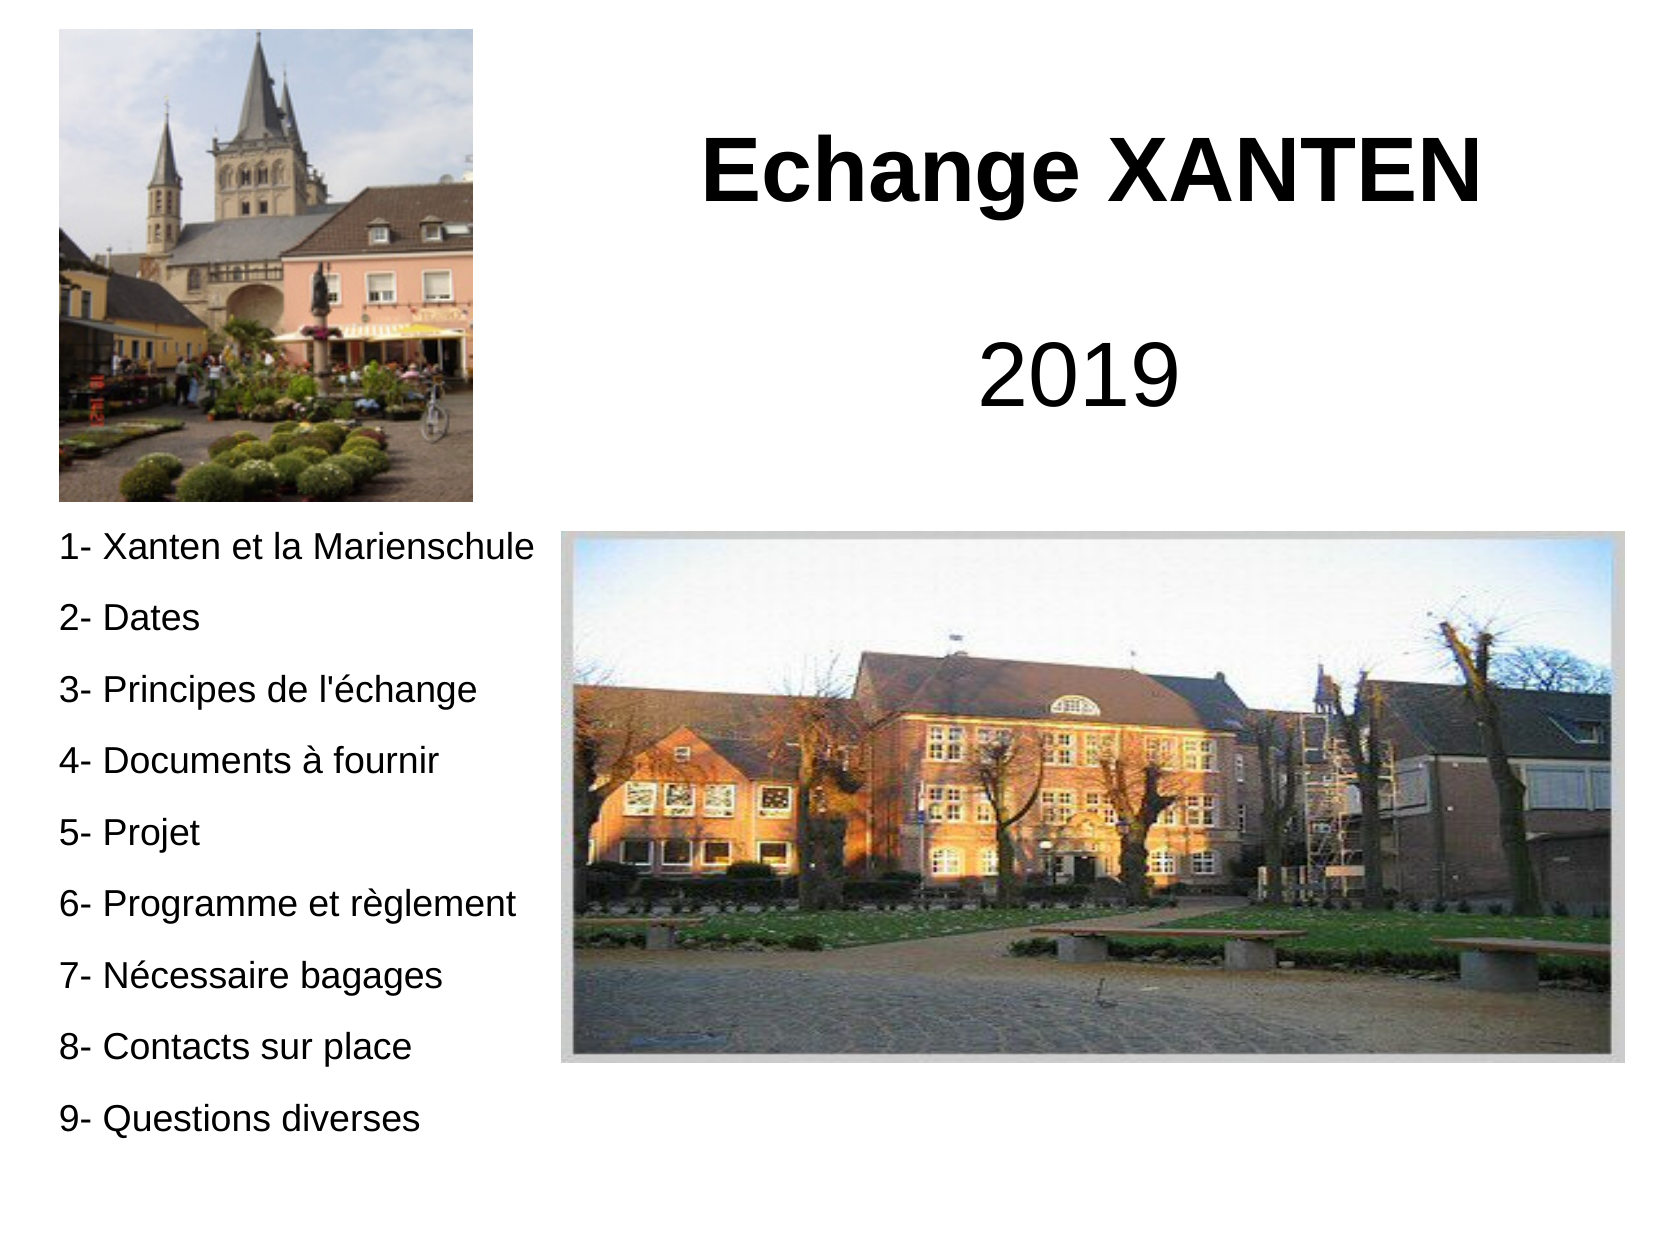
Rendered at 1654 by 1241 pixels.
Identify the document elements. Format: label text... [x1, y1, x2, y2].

picture [59, 29, 473, 502]
title Echange XANTEN 2019 [106, 118, 1595, 426]
picture [786, 531, 1625, 1063]
list 1- Xanten et la Marienschule 2- Dates 3- Principes de l'échange 4- Documents à fournir 5- Projet 6- Programme et règlement 7- Nécessaire bagages 8- Contacts sur place 9- Questions diverses [59, 525, 786, 1241]
